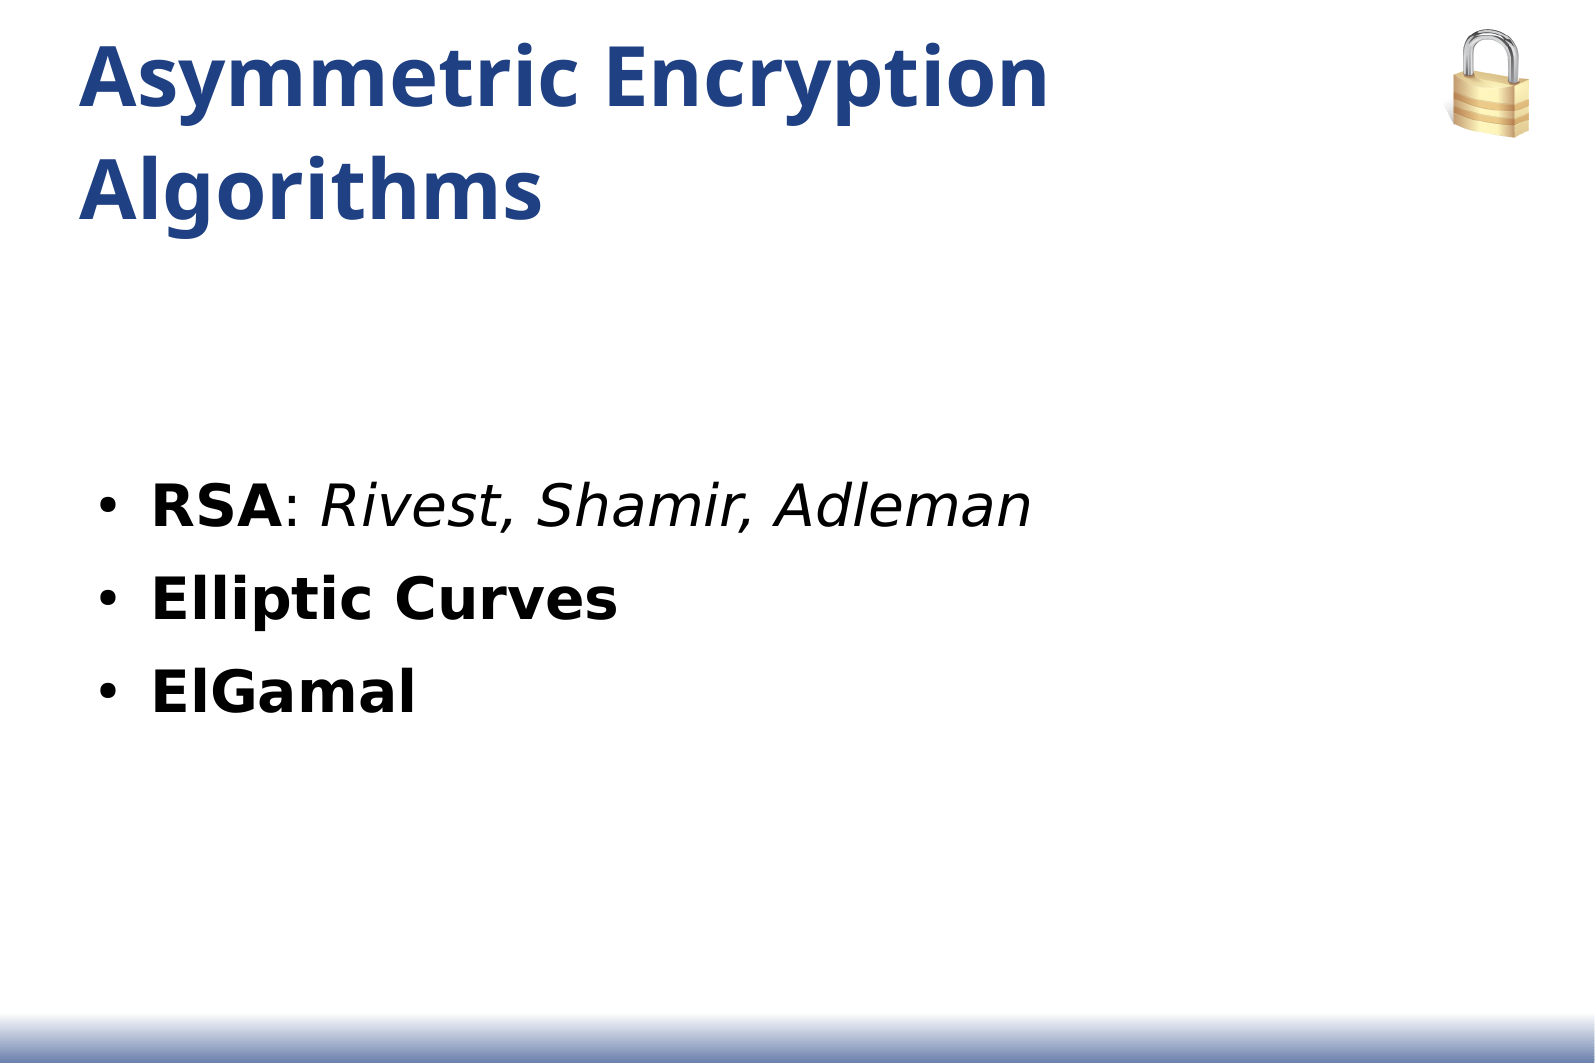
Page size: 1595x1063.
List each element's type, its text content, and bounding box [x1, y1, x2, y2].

title Asymmetric Encryption Algorithms [79, 37, 1515, 225]
list RSA: Rivest, Shamir, Adleman Elliptic Curves ElGamal [79, 248, 1515, 951]
picture [1423, 25, 1555, 142]
